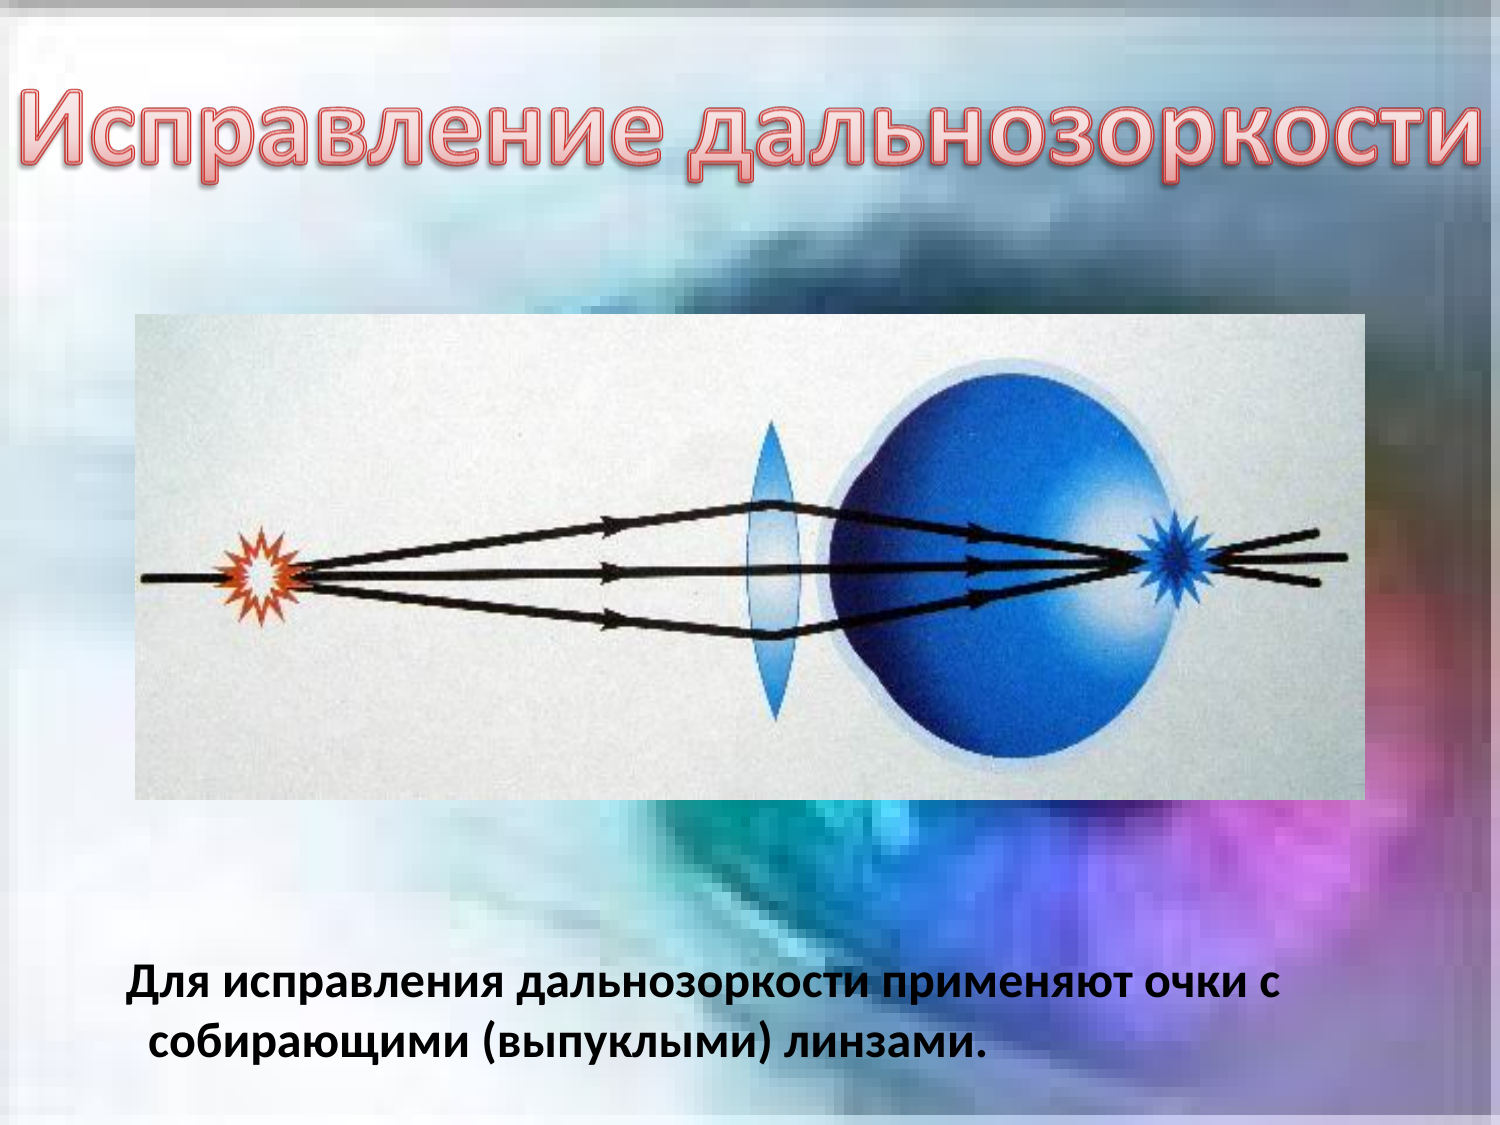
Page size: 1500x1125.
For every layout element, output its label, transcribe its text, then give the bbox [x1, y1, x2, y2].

text_box Для исправления дальнозоркости применяют очки с собирающими (выпуклыми) линзами. [76, 940, 1427, 1089]
picture [0, 0, 1500, 1125]
